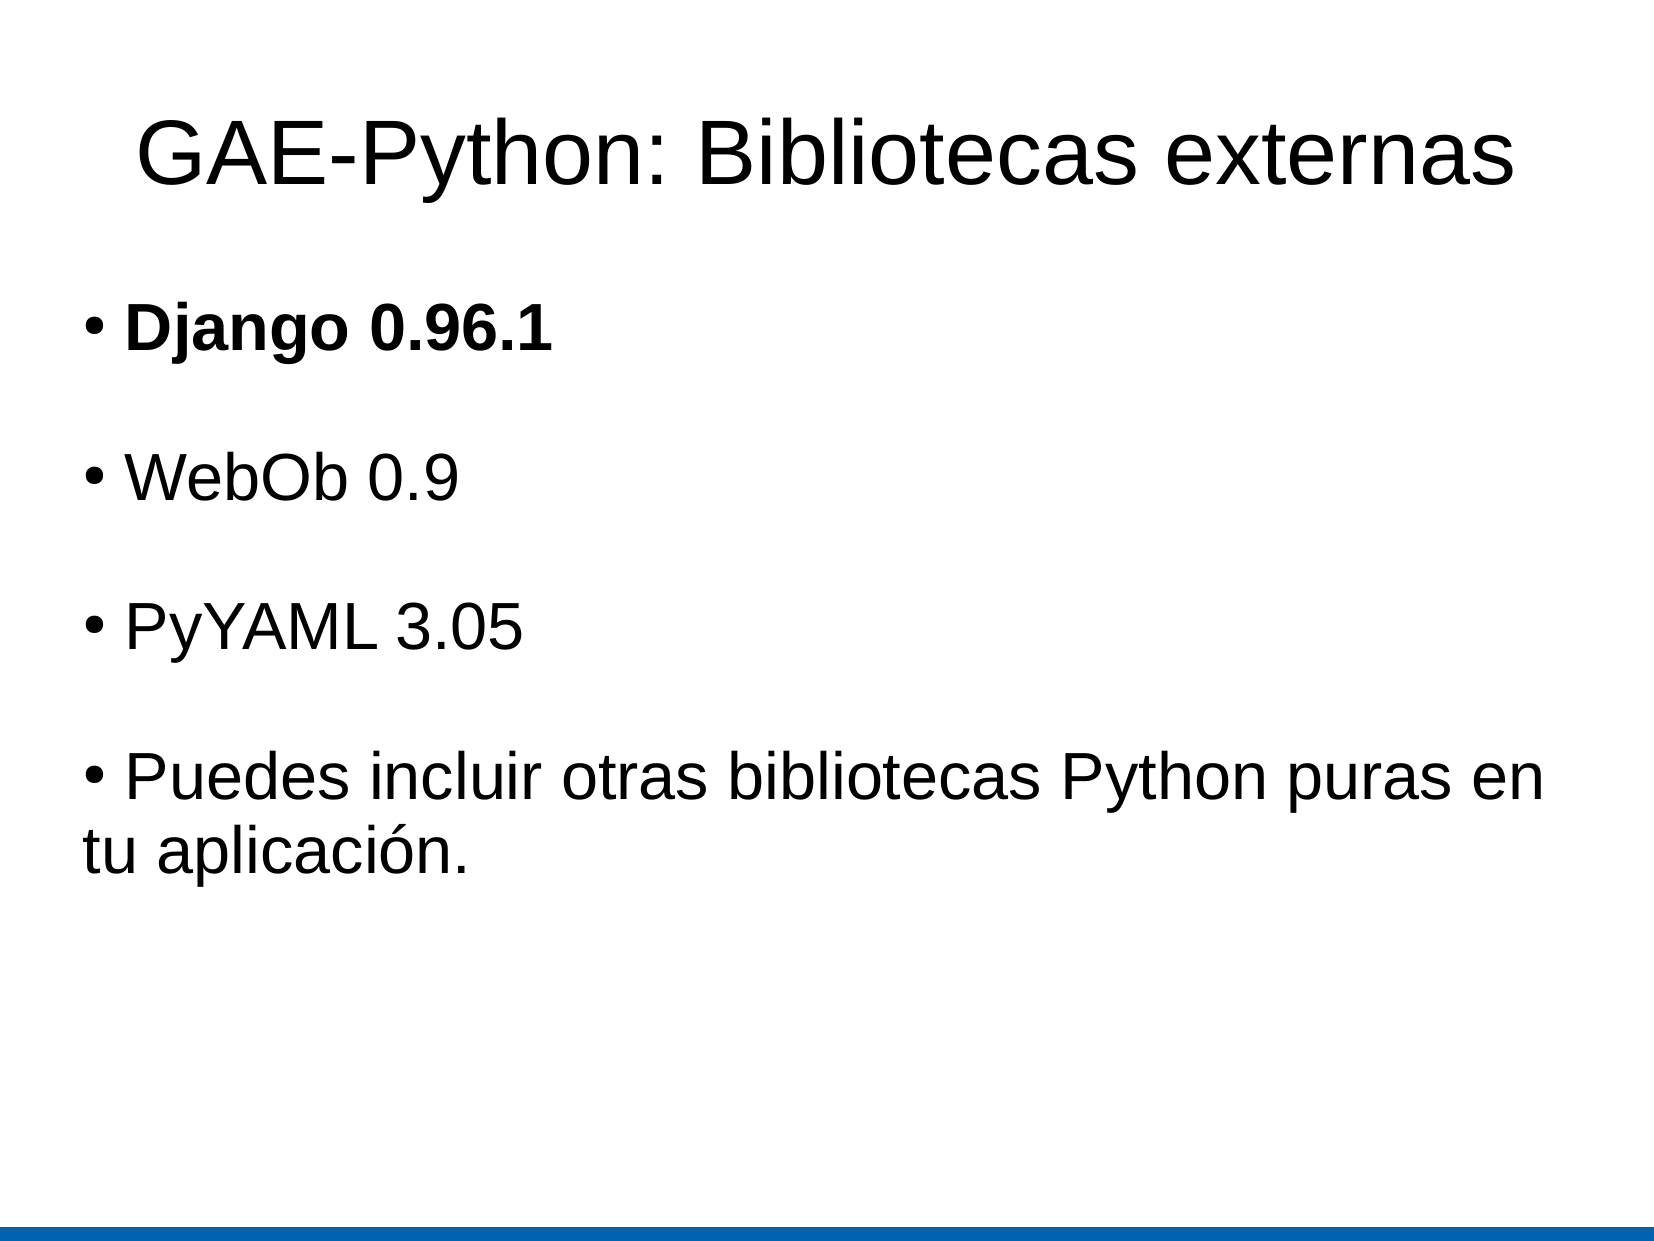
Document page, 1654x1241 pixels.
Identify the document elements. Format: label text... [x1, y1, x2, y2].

subtitle Django 0.96.1 WebOb 0.9 PyYAML 3.05 Puedes incluir otras bibliotecas Python puras en tu aplicación. [82, 290, 1571, 1109]
title GAE-Python: Bibliotecas externas [82, 49, 1571, 257]
